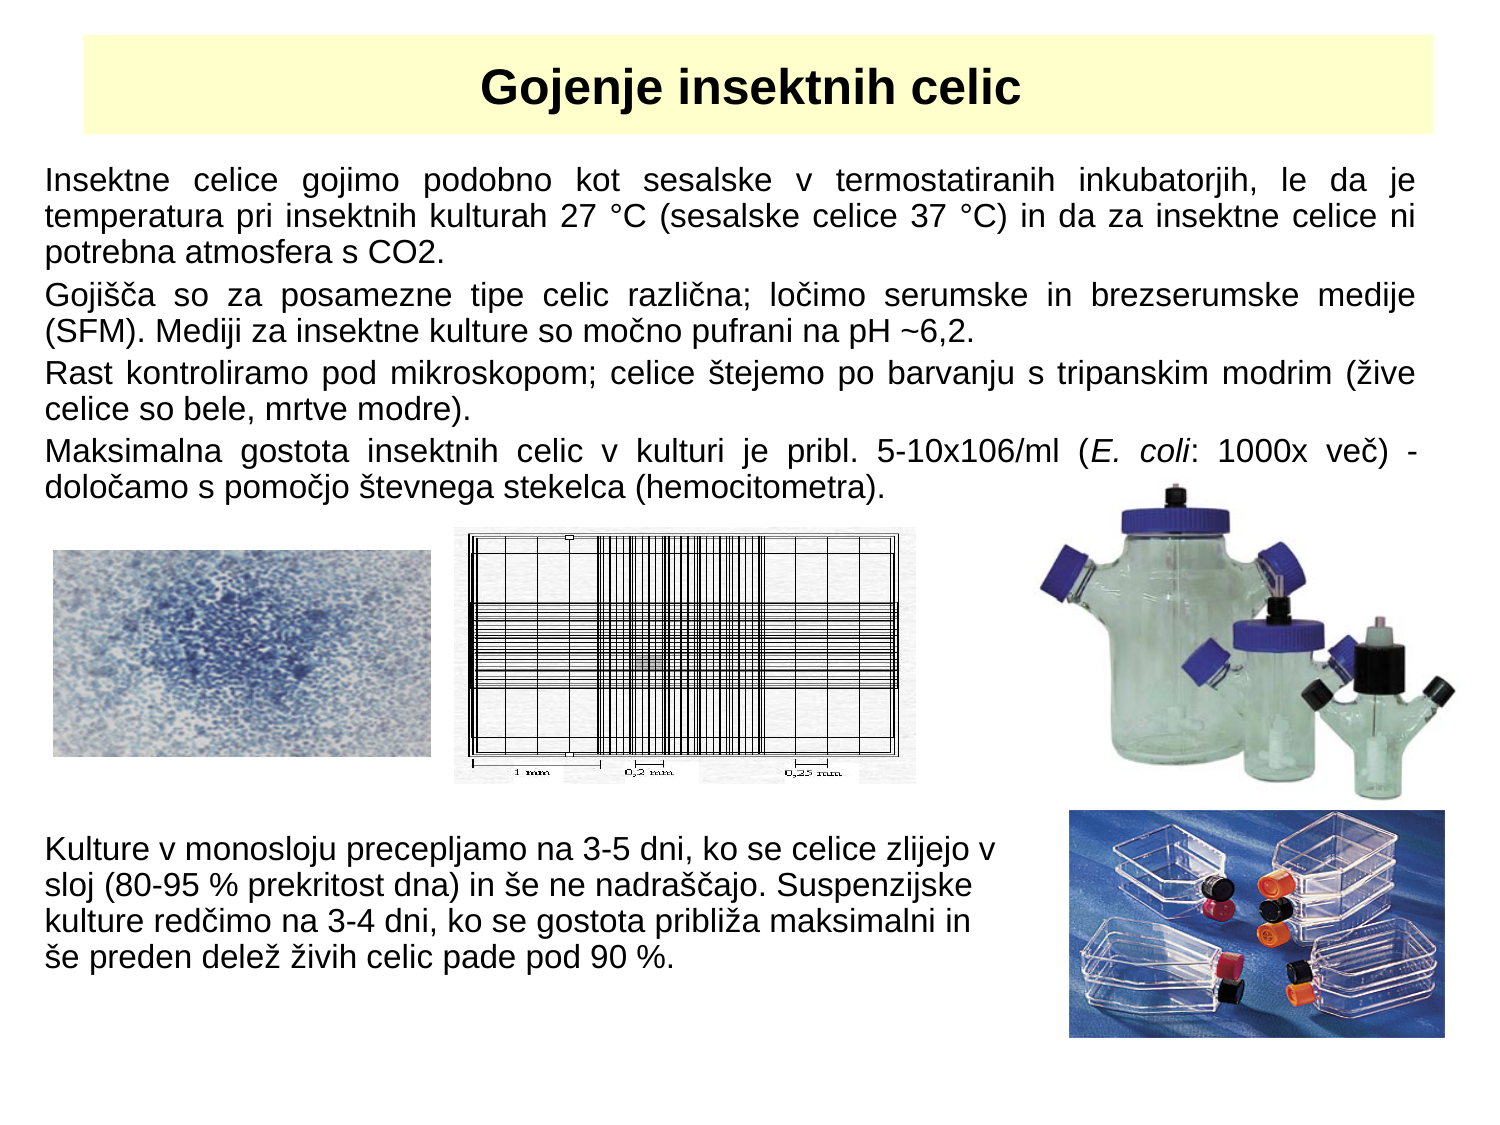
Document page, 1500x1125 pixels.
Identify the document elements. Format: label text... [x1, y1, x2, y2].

picture [53, 550, 431, 757]
list Insektne celice gojimo podobno kot sesalske v termostatiranih inkubatorjih, le da je temperatura pri insektnih kulturah 27 °C (sesalske celice 37 °C) in da za insektne celice ni potrebna atmosfera s CO2. Gojišča so za posamezne tipe celic različna; ločimo serumske in brezserumske medije (SFM). Mediji za insektne kulture so močno pufrani na pH ~6,2. Rast kontroliramo pod mikroskopom; celice štejemo po barvanju s tripanskim modrim (žive celice so bele, mrtve modre). Maksimalna gostota insektnih celic v kulturi je pribl. 5-10x106/ml (E. coli: 1000x več) - določamo s pomočjo števnega stekelca (hemocitometra). Kulture v monosloju precepljamo na 3-5 dni, ko se celice zlijejo v sloj (80-95 % prekritost dna) in še ne nadraščajo. Suspenzijske kulture redčimo na 3-4 dni, ko se gostota približa maksimalni in še preden delež živih celic pade pod 90 %. [29, 155, 1434, 1074]
picture [1033, 479, 1459, 807]
title Gojenje insektnih celic [83, 34, 1434, 134]
picture [454, 527, 916, 784]
picture [1069, 810, 1445, 1038]
